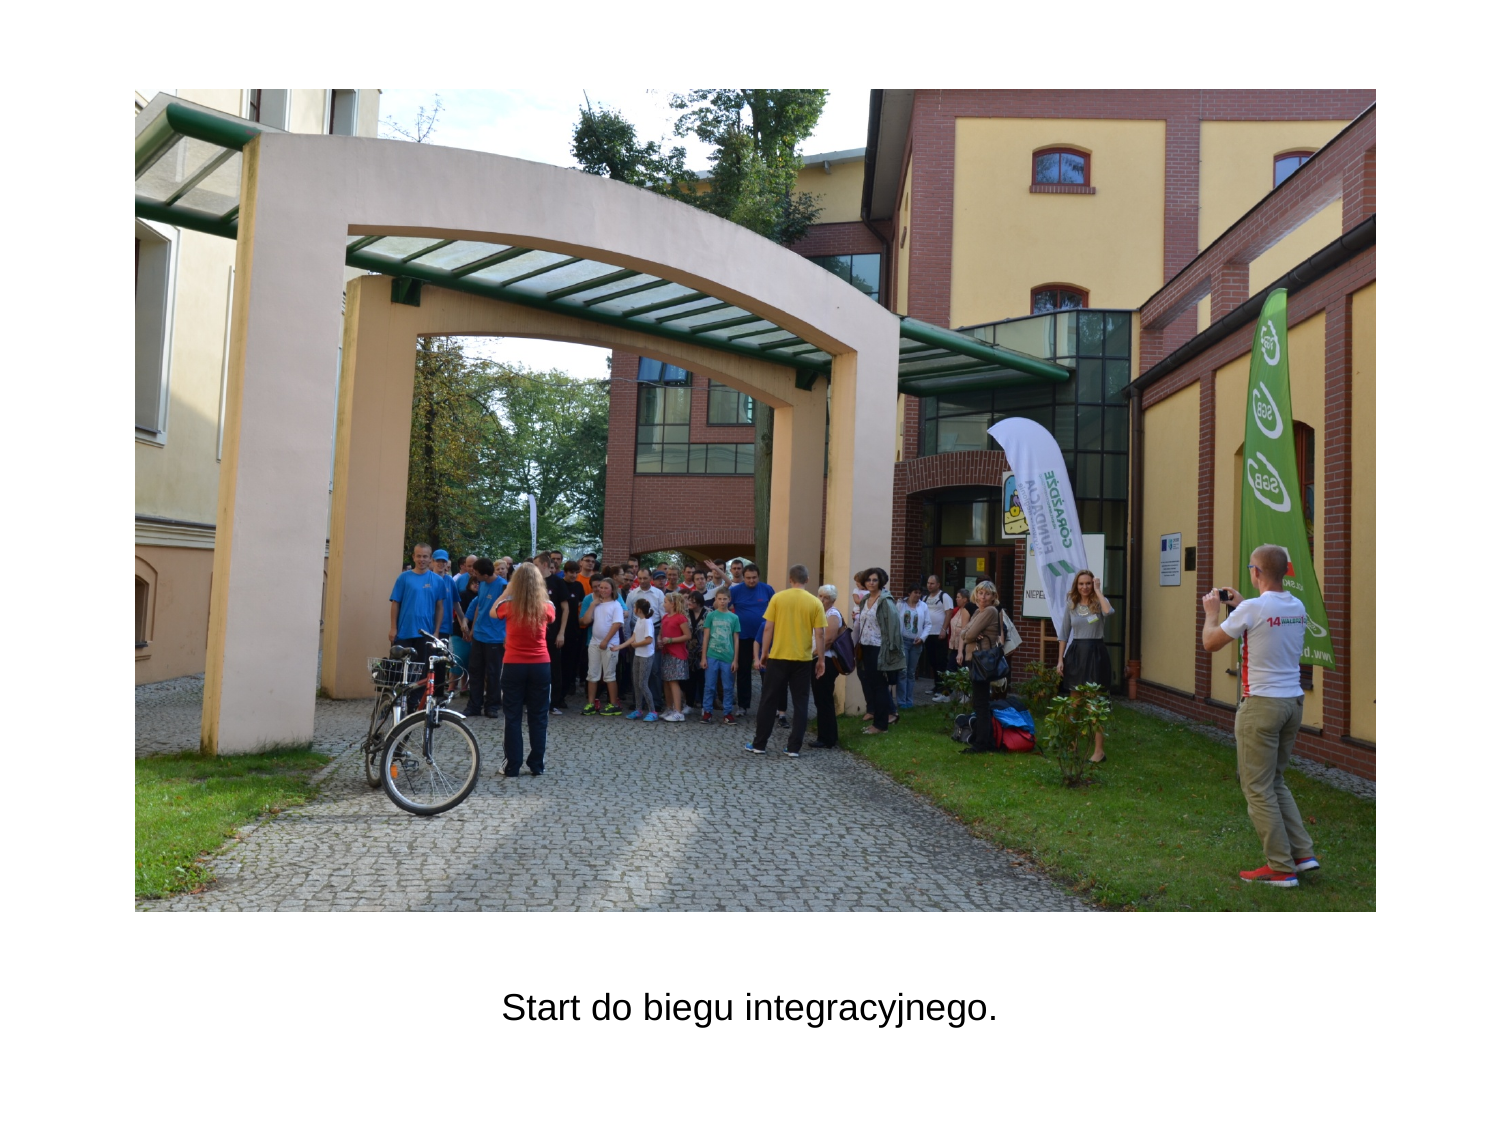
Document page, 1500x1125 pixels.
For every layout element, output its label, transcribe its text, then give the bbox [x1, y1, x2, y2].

picture [135, 89, 1376, 912]
text_box Start do biegu integracyjnego. [88, 975, 1412, 1036]
